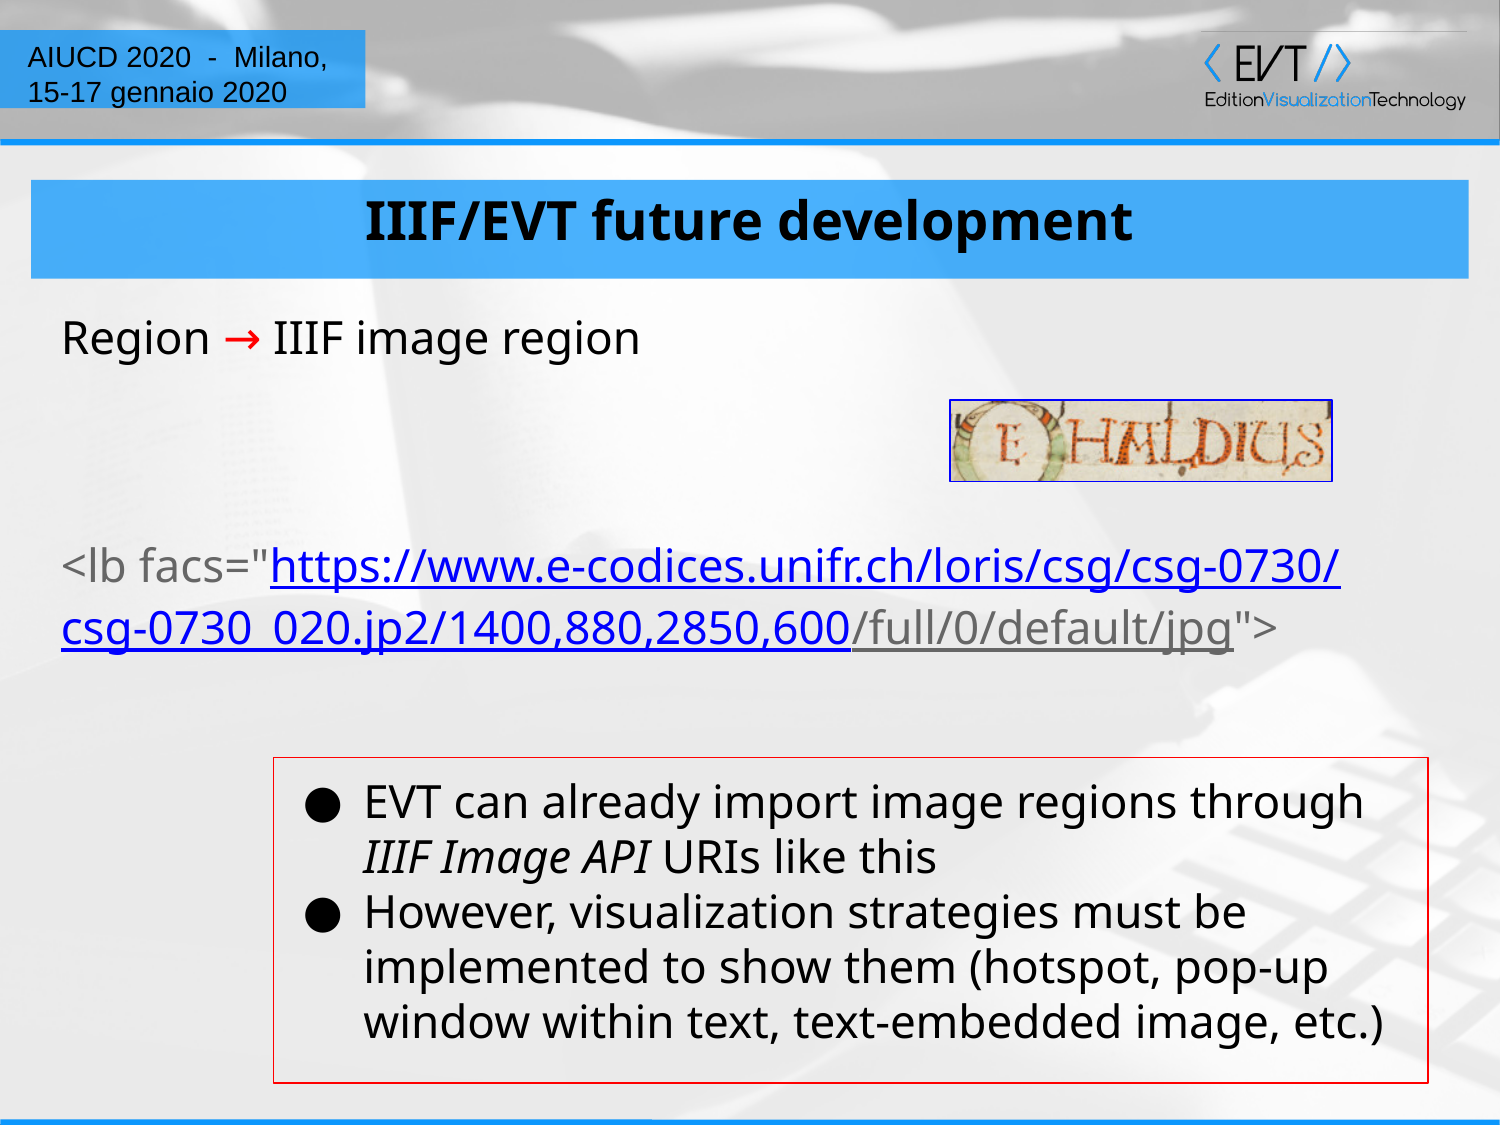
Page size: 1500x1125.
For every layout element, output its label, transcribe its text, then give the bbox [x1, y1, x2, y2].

text_box refers to www.ancientwisdoms.ac.uk/media/ontology/sawsOntology.owl#refersTo [0, 30, 366, 109]
title IIIF/EVT future development [31, 176, 1469, 276]
list Region → IIIF image region <lb facs="https://www.e-codices.unifr.ch/loris/csg/csg-0730/ csg-0730_020.jp2/1400,880,2850,600/full/0/default/jpg"> [51, 299, 1436, 734]
text_box EVT can already import image regions through IIIF Image API URIs like this However, visualization strategies must be implemented to show them (hotspot, pop-up window within text, text-embedded image, etc.) [273, 757, 1429, 1084]
picture [1201, 31, 1467, 112]
picture [950, 400, 1332, 481]
